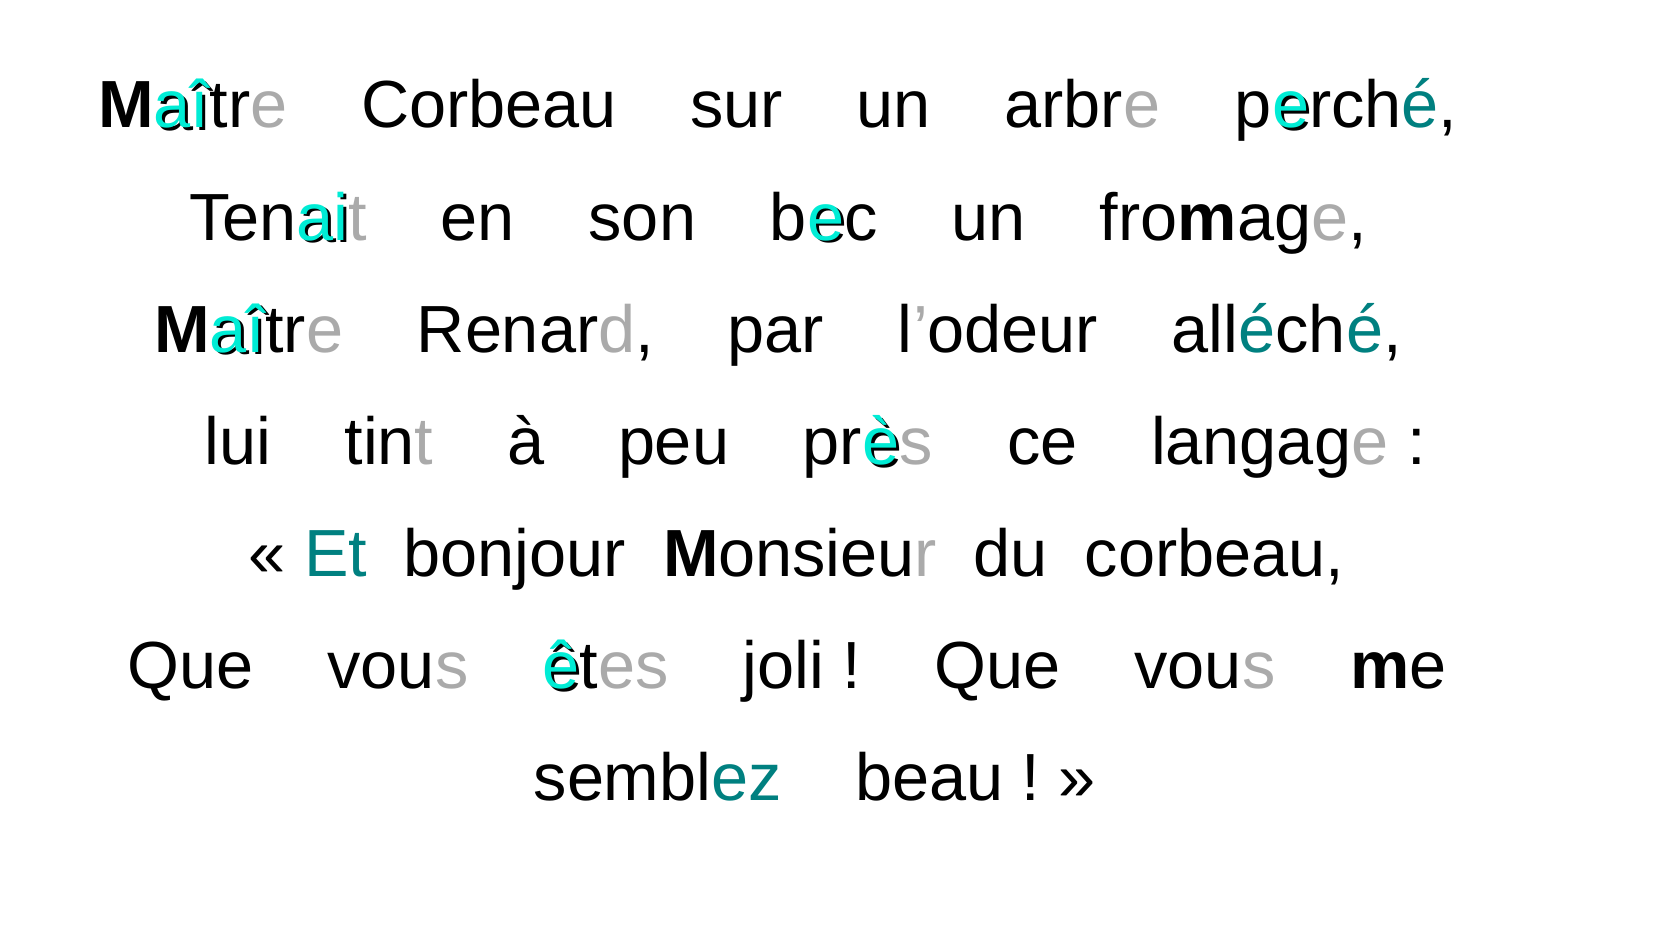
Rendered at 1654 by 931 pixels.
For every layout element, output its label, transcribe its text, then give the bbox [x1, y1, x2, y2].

subtitle Maître Corbeau sur un arbre perché, Tenait en son bec un fromage, Maître Renard, par l’odeur alléché, lui tint à peu près ce langage : « Et bonjour Monsieur du corbeau, Que vous êtes joli ! Que vous me semblez beau ! » [70, 29, 1559, 815]
